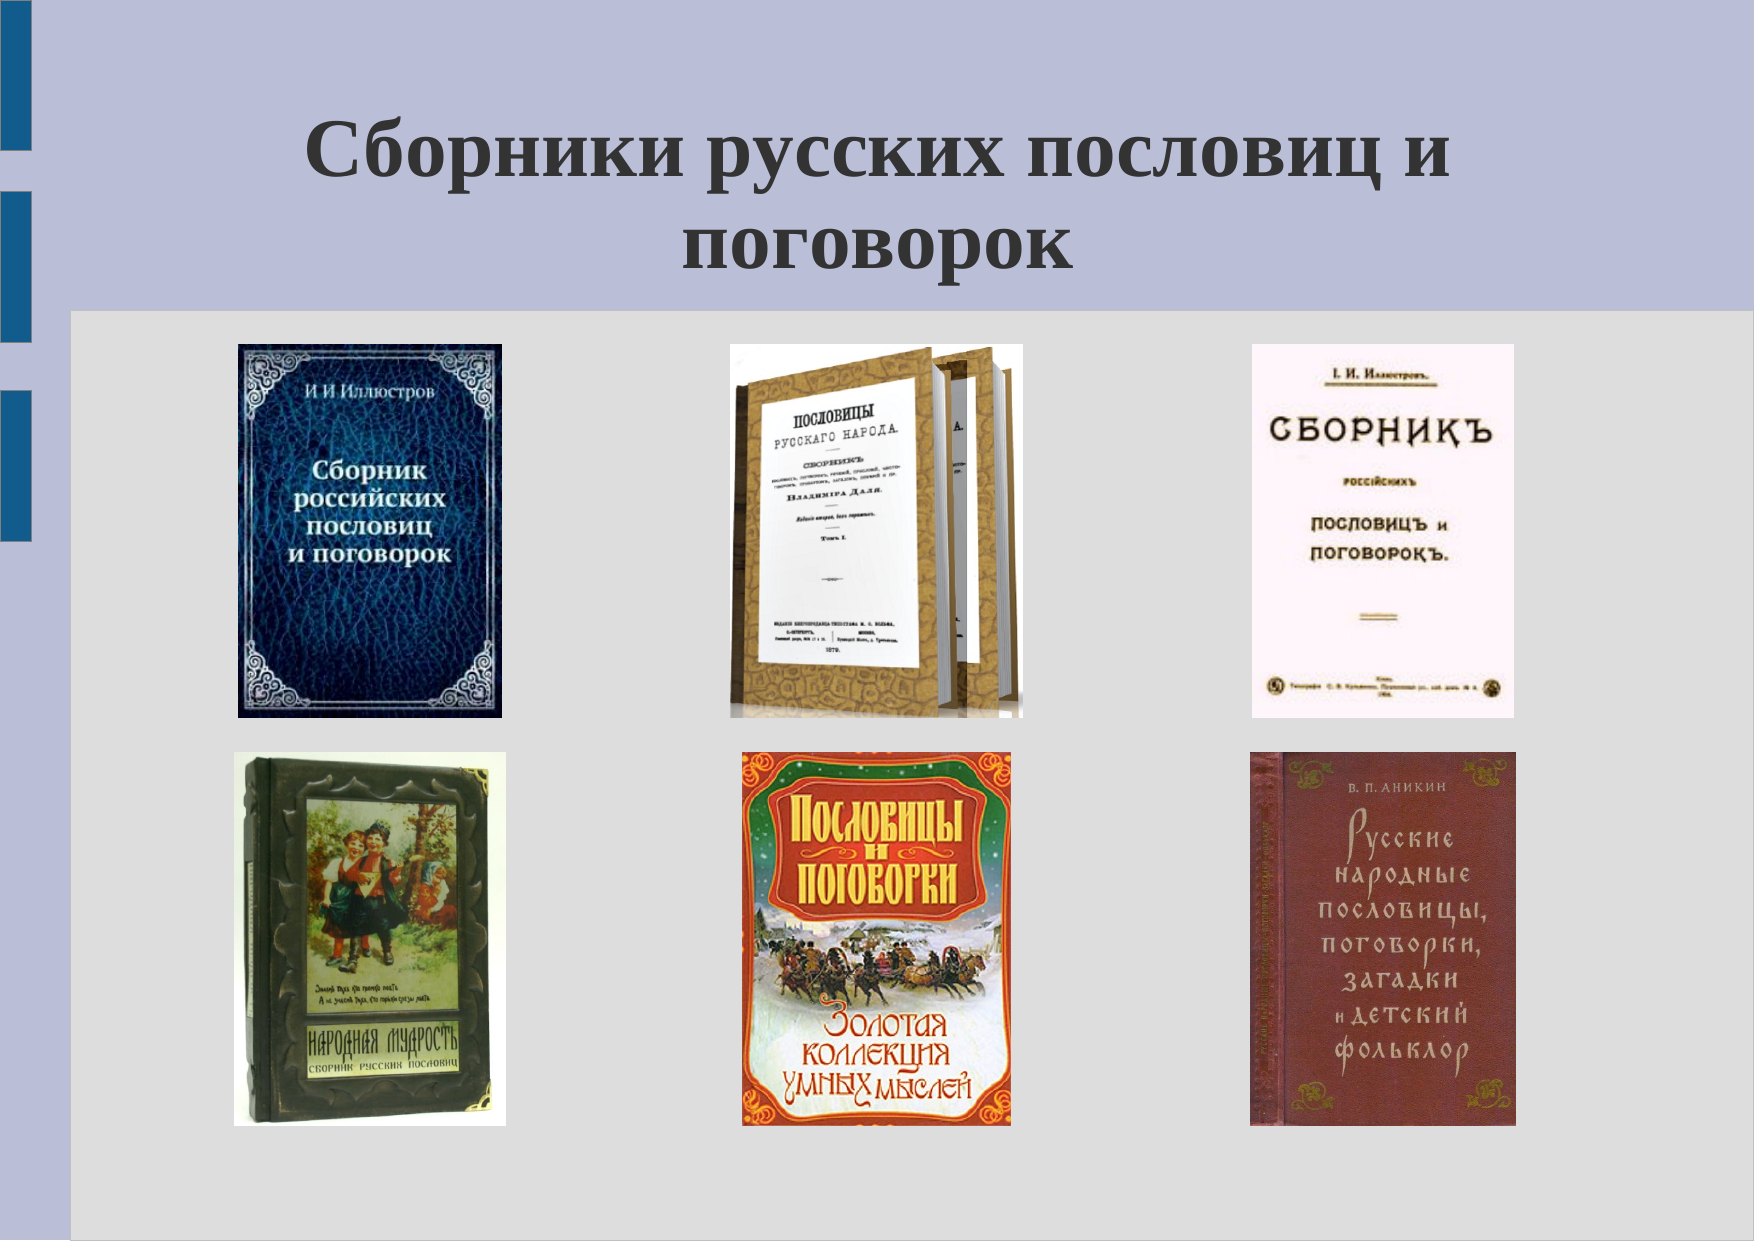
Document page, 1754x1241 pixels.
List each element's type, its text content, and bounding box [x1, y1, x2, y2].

picture [234, 752, 506, 1126]
picture [1252, 344, 1514, 718]
picture [1250, 752, 1516, 1126]
picture [730, 344, 1023, 718]
picture [742, 752, 1011, 1126]
title Сборники русских пословиц и поговорок [128, 91, 1627, 299]
picture [238, 344, 502, 718]
